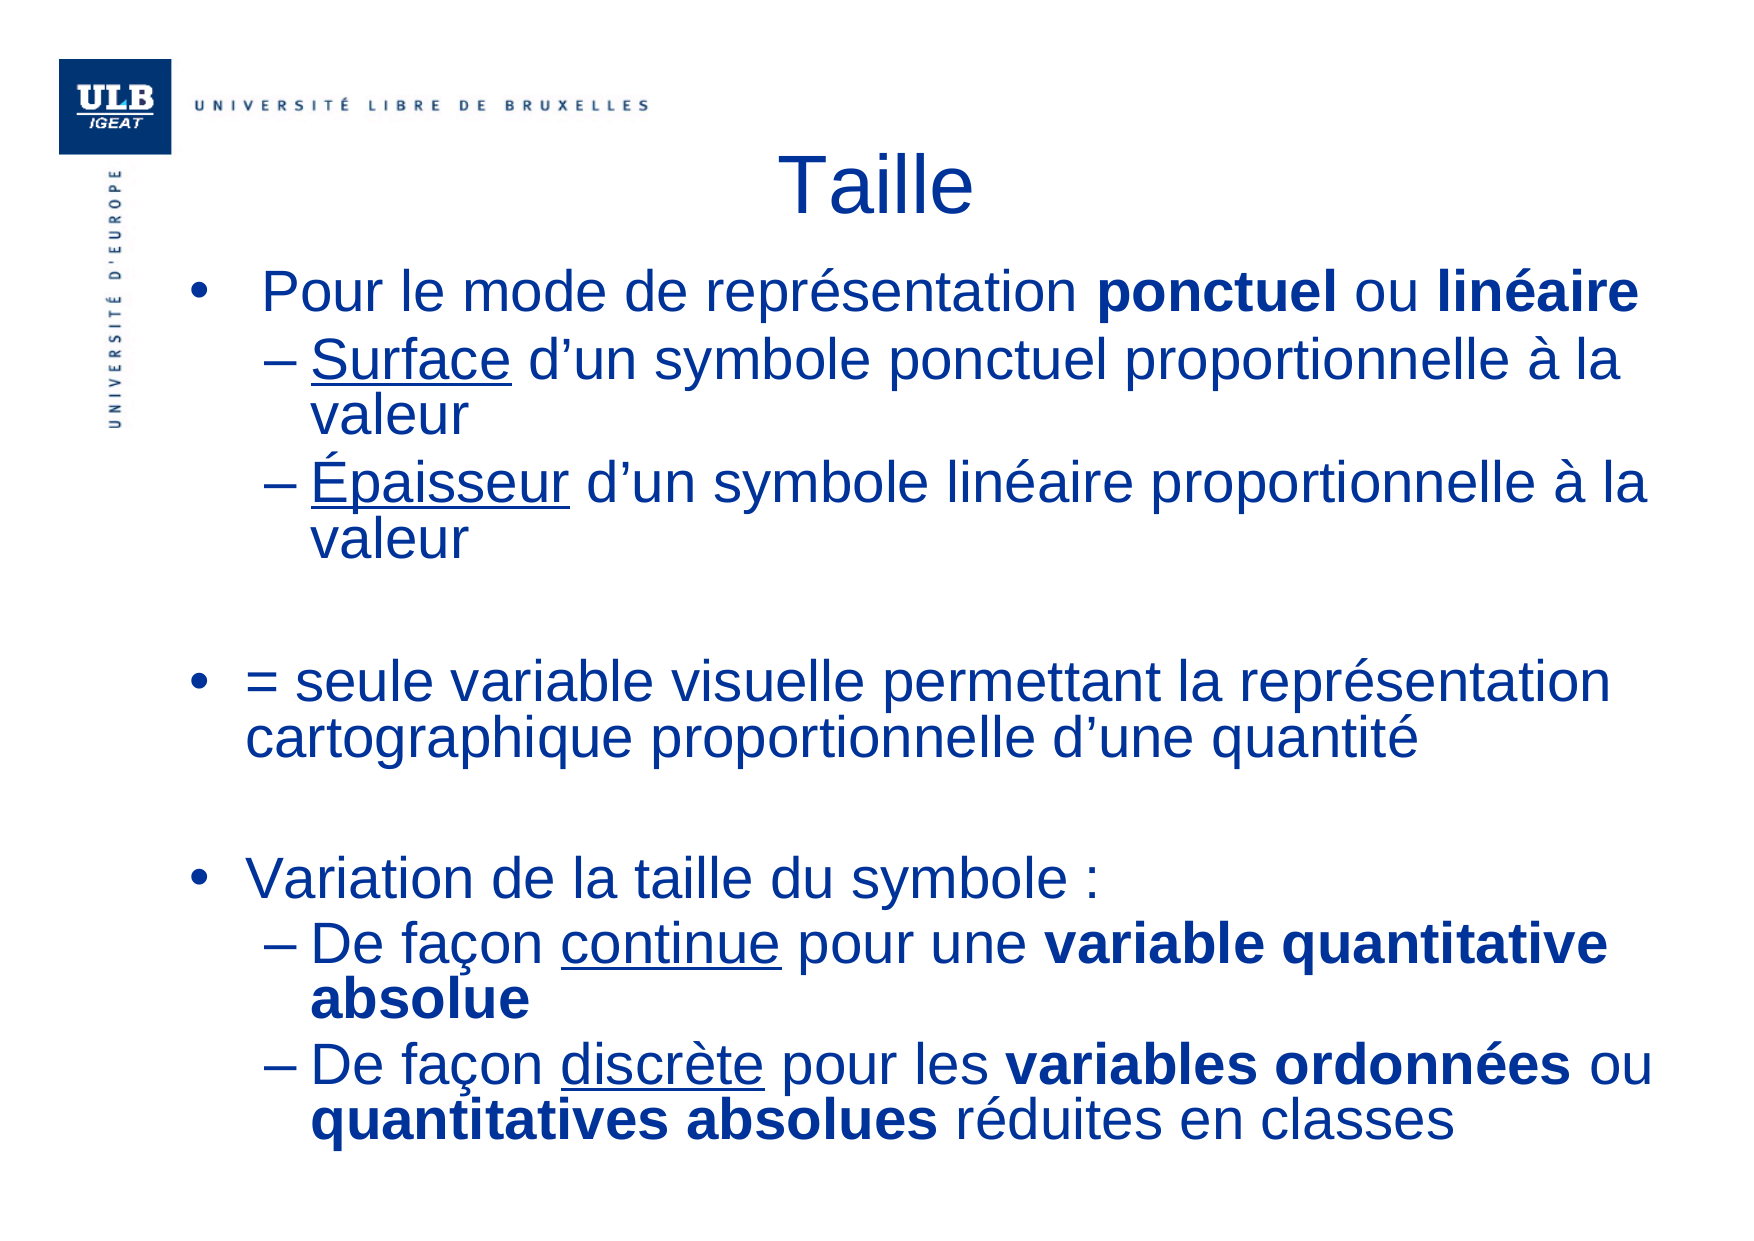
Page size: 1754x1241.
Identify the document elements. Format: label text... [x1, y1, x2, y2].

list Pour le mode de représentation ponctuel ou linéaire Surface d’un symbole ponctuel proportionnelle à la valeur Épaisseur d’un symbole linéaire proportionnelle à la valeur = seule variable visuelle permettant la représentation cartographique proportionnelle d’une quantité Variation de la taille du symbole : De façon continue pour une variable quantitative absolue De façon discrète pour les variables ordonnées ou quantitatives absolues réduites en classes [174, 259, 1684, 1169]
title Taille [181, 84, 1573, 259]
picture [59, 59, 1695, 1182]
